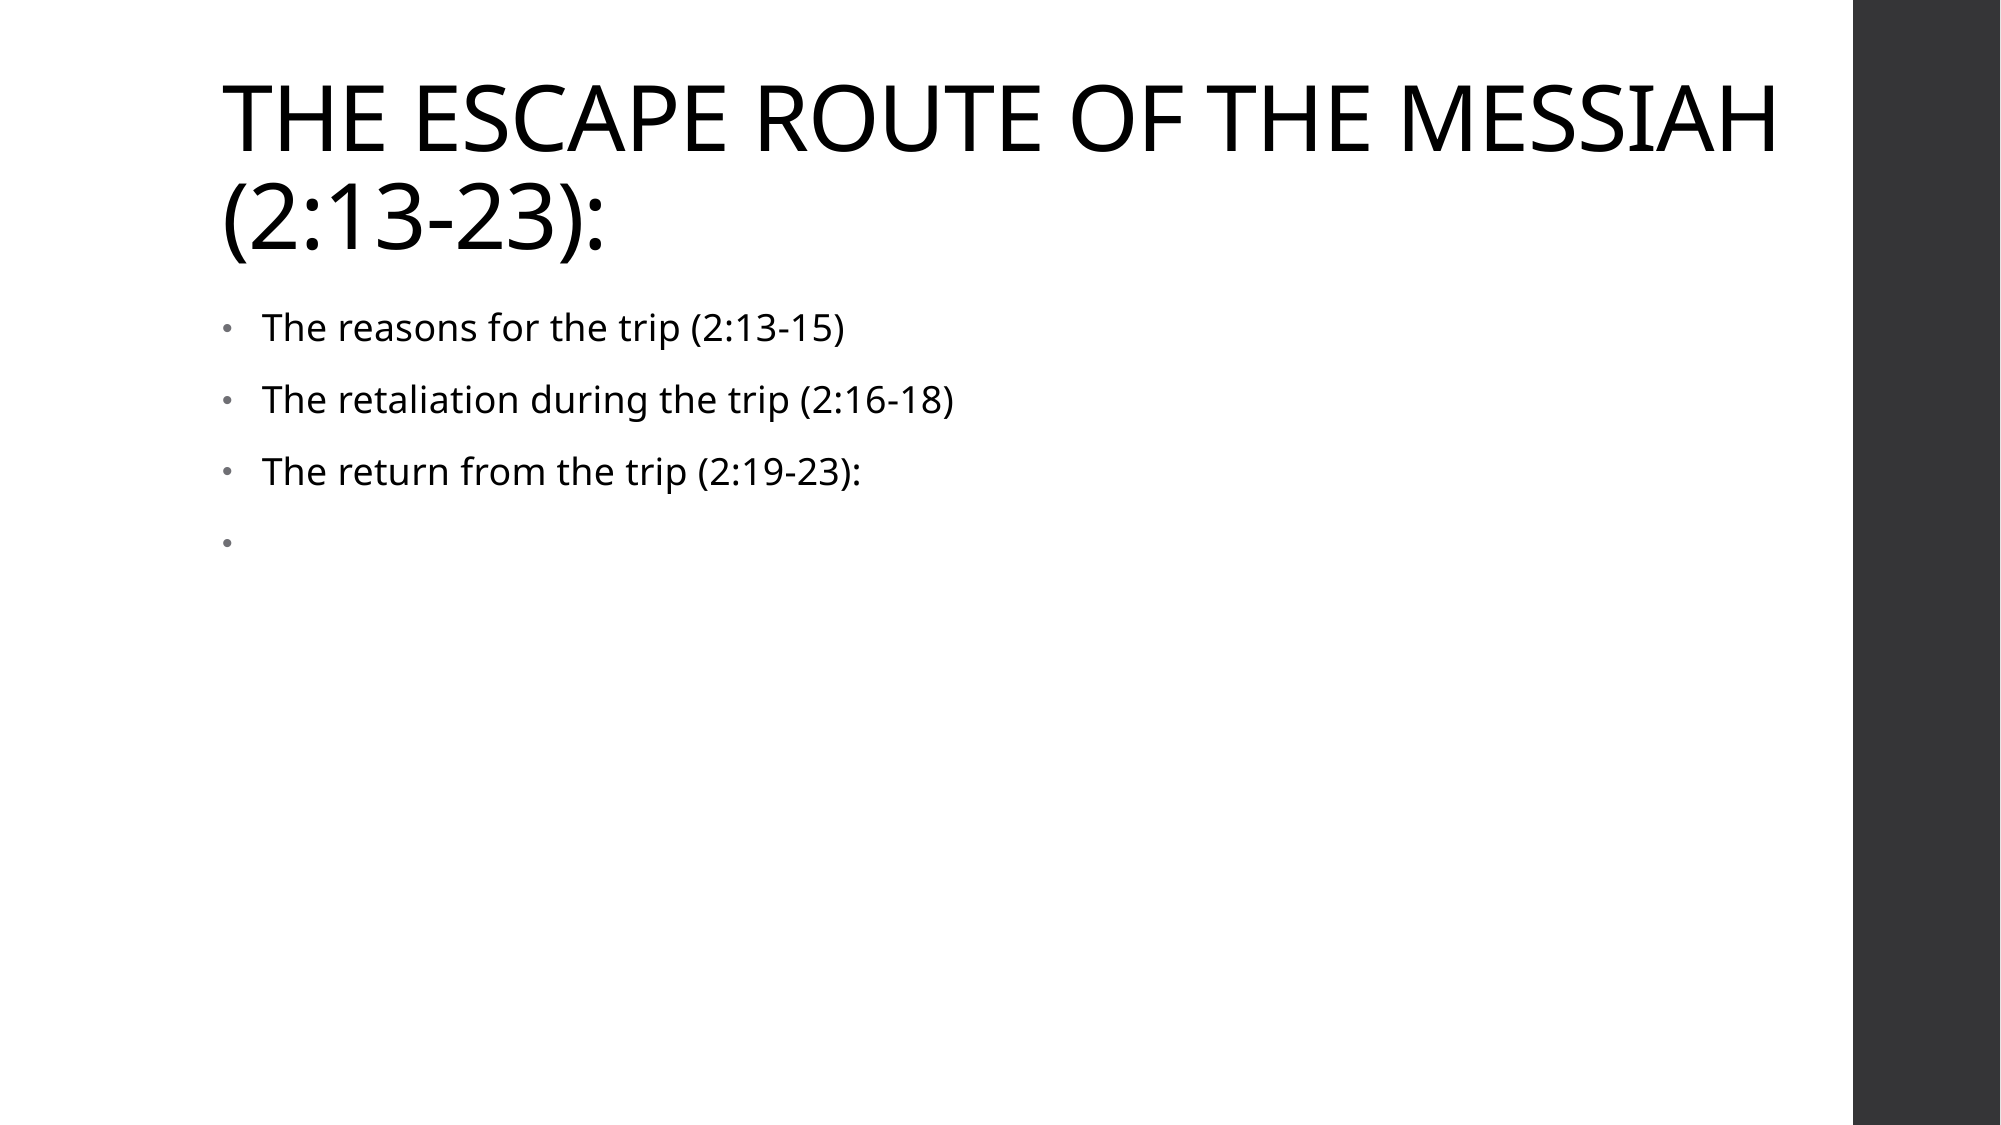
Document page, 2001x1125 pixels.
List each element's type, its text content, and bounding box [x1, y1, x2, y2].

list The reasons for the trip (2:13-15) The retaliation during the trip (2:16-18) The return from the trip (2:19-23): [206, 299, 1617, 1014]
title THE ESCAPE ROUTE OF THE MESSIAH (2:13-23): [206, 60, 1797, 278]
